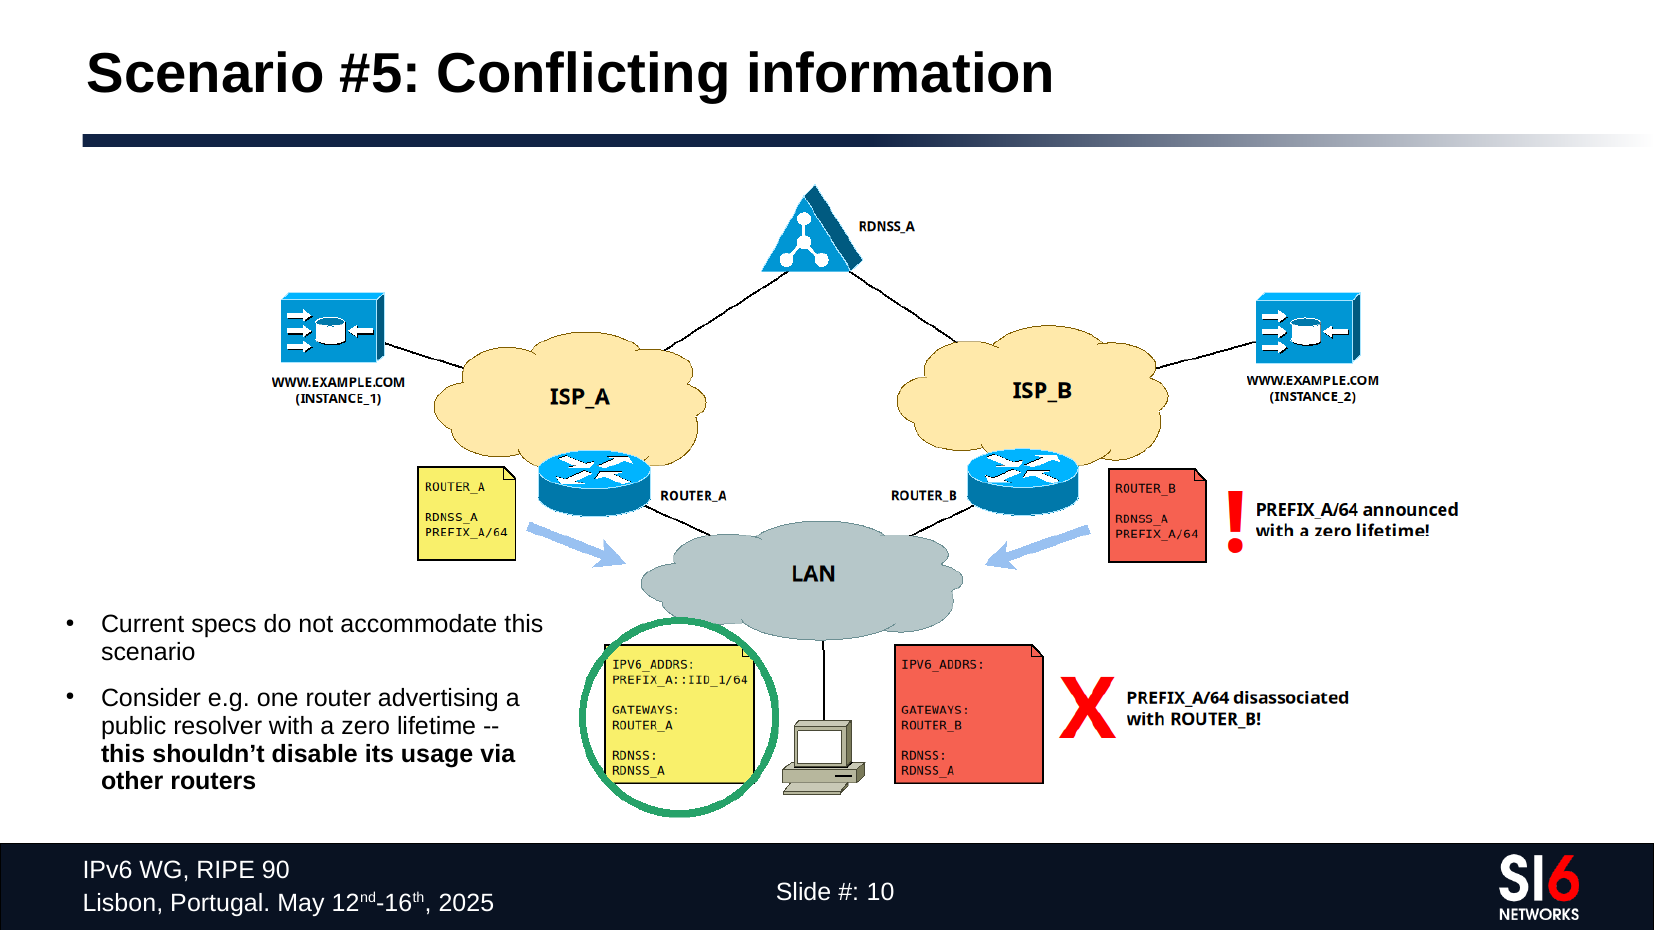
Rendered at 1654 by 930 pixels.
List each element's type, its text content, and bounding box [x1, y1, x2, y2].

text_box Current specs do not accommodate this scenario Consider e.g. one router advertising a public resolver with a zero lifetime -- this shouldn’t disable its usage via other routers [50, 602, 561, 811]
picture [1499, 854, 1579, 920]
title Scenario #5: Conflicting information [86, 22, 1575, 124]
picture [271, 183, 1460, 818]
